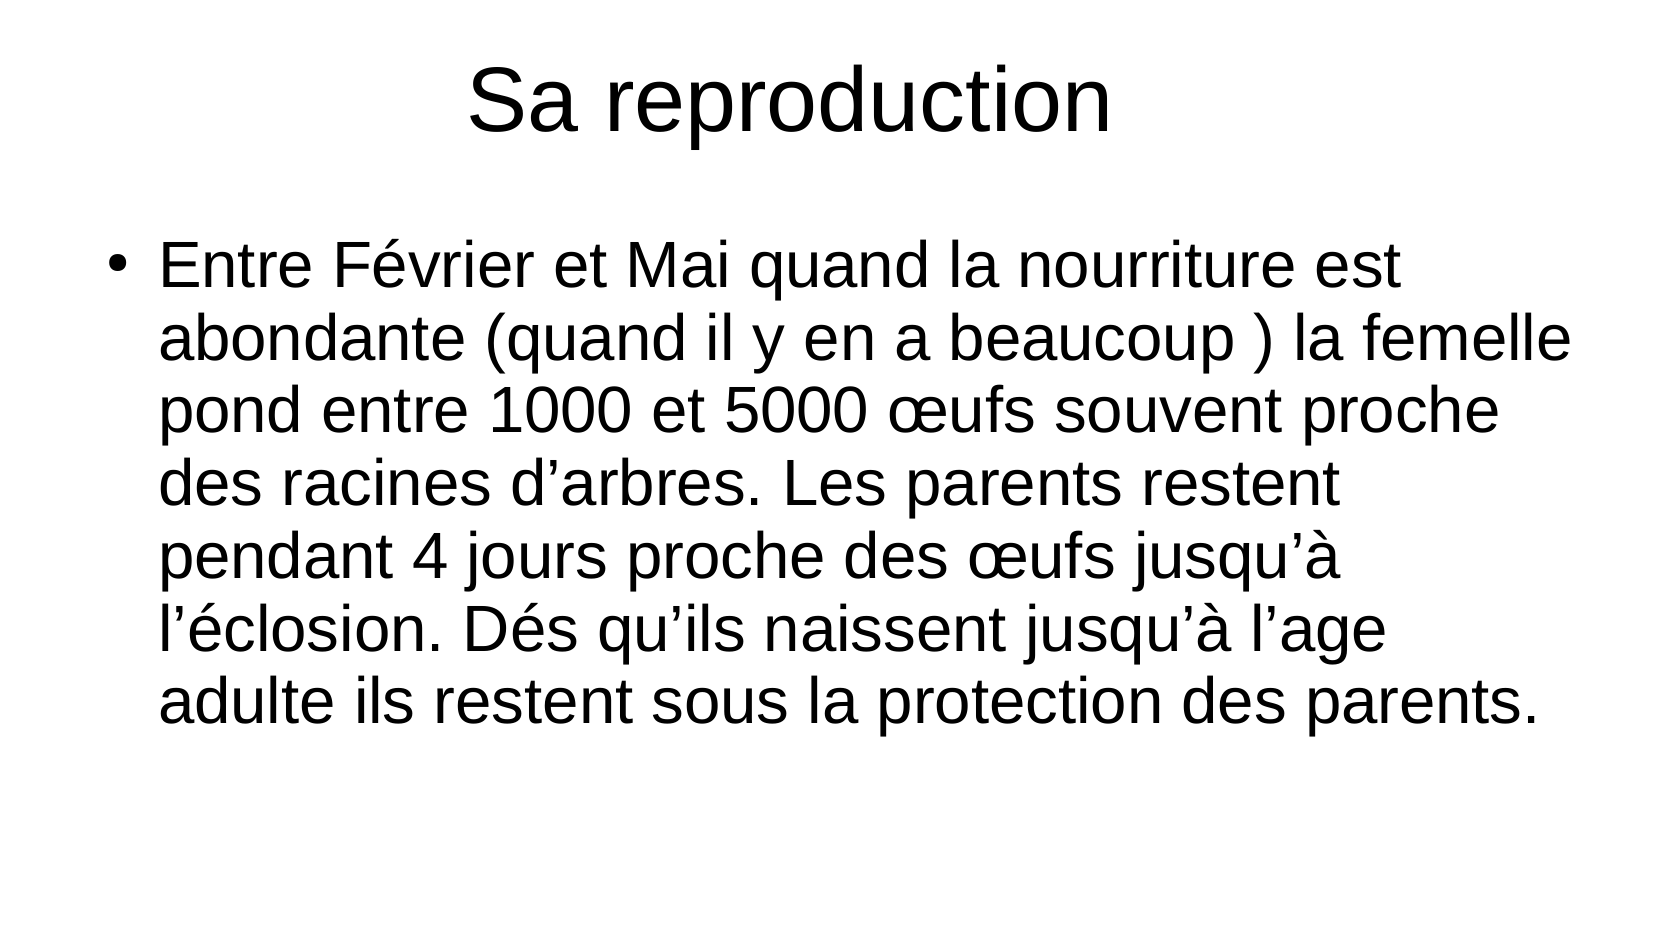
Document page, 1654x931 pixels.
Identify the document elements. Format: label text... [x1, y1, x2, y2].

title Sa reproduction [59, 21, 1548, 178]
list Entre Février et Mai quand la nourriture est abondante (quand il y en a beaucoup ) la femelle pond entre 1000 et 5000 œufs souvent proche des racines d’arbres. Les parents restent pendant 4 jours proche des œufs jusqu’à l’éclosion. Dés qu’ils naissent jusqu’à l’age adulte ils restent sous la protection des parents. [88, 228, 1577, 768]
